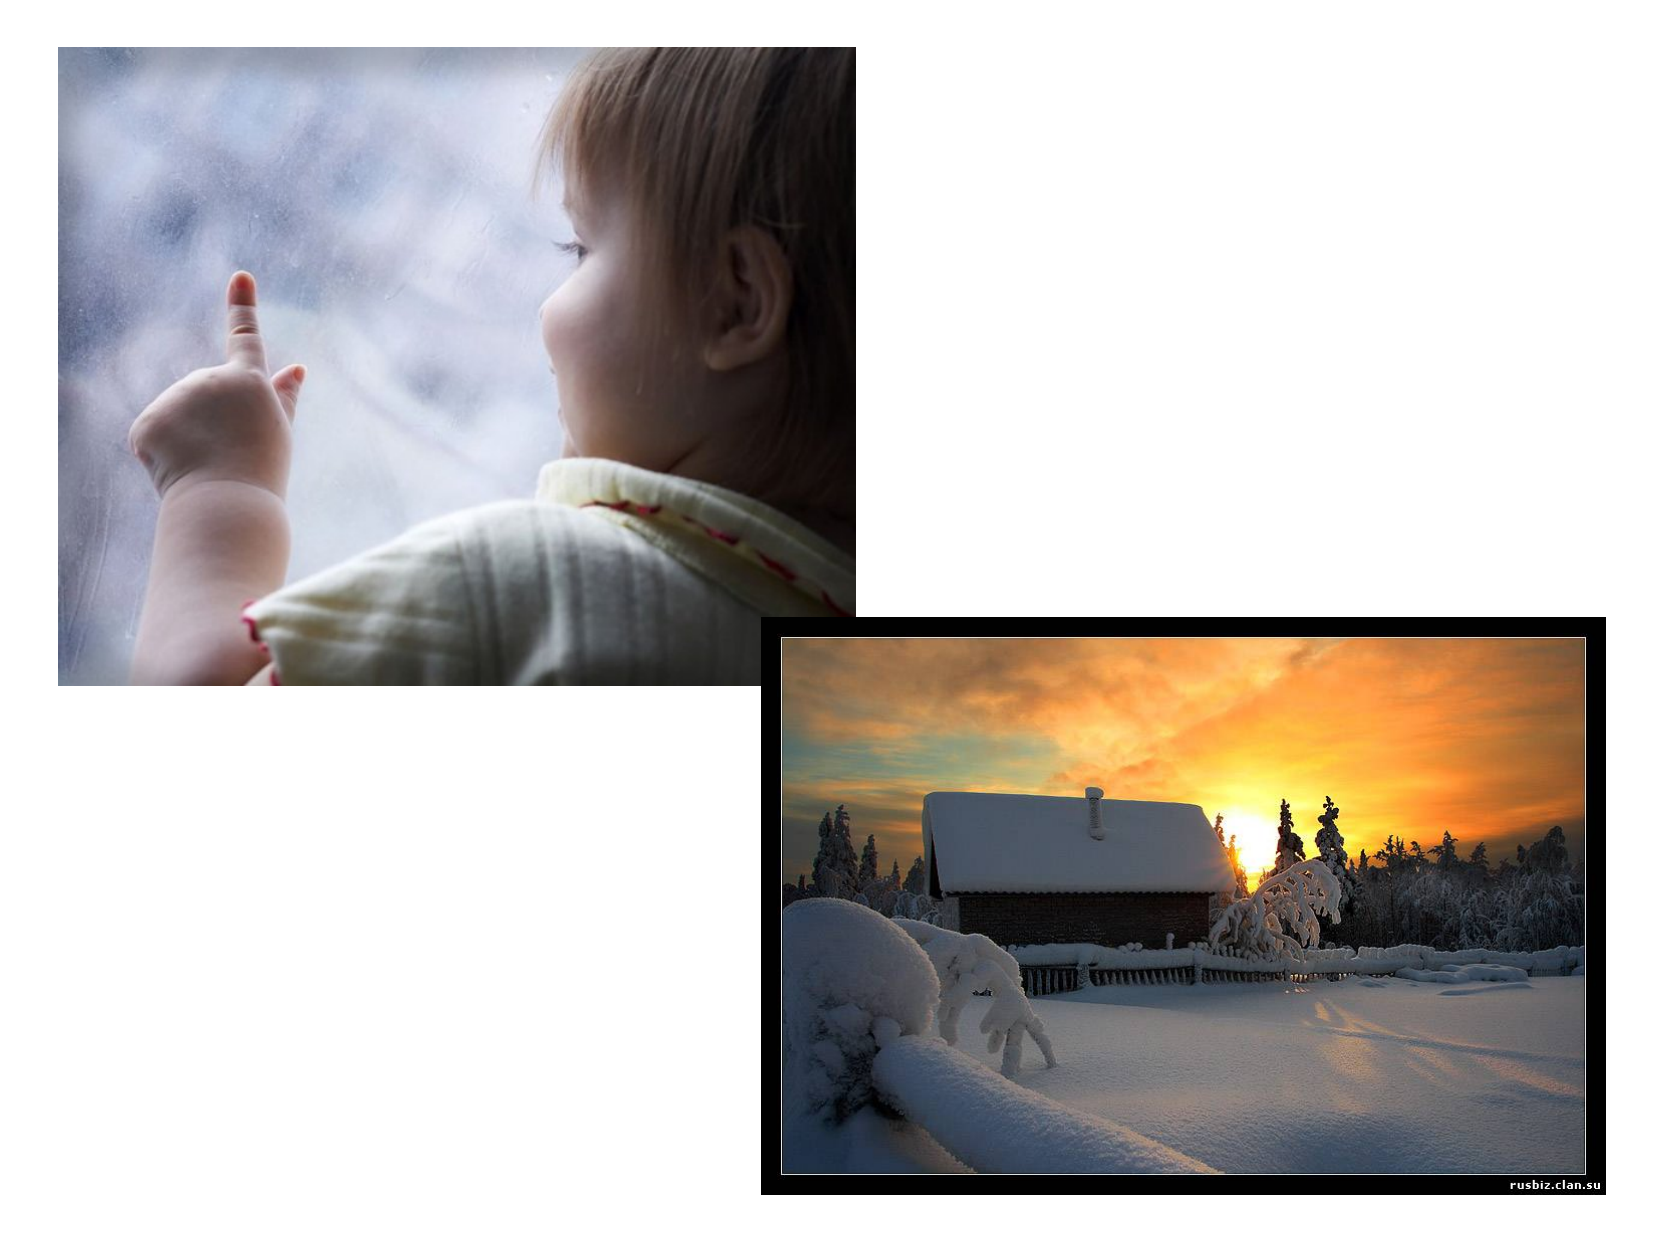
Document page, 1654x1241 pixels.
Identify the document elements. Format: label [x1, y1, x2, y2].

picture [58, 47, 1606, 1195]
